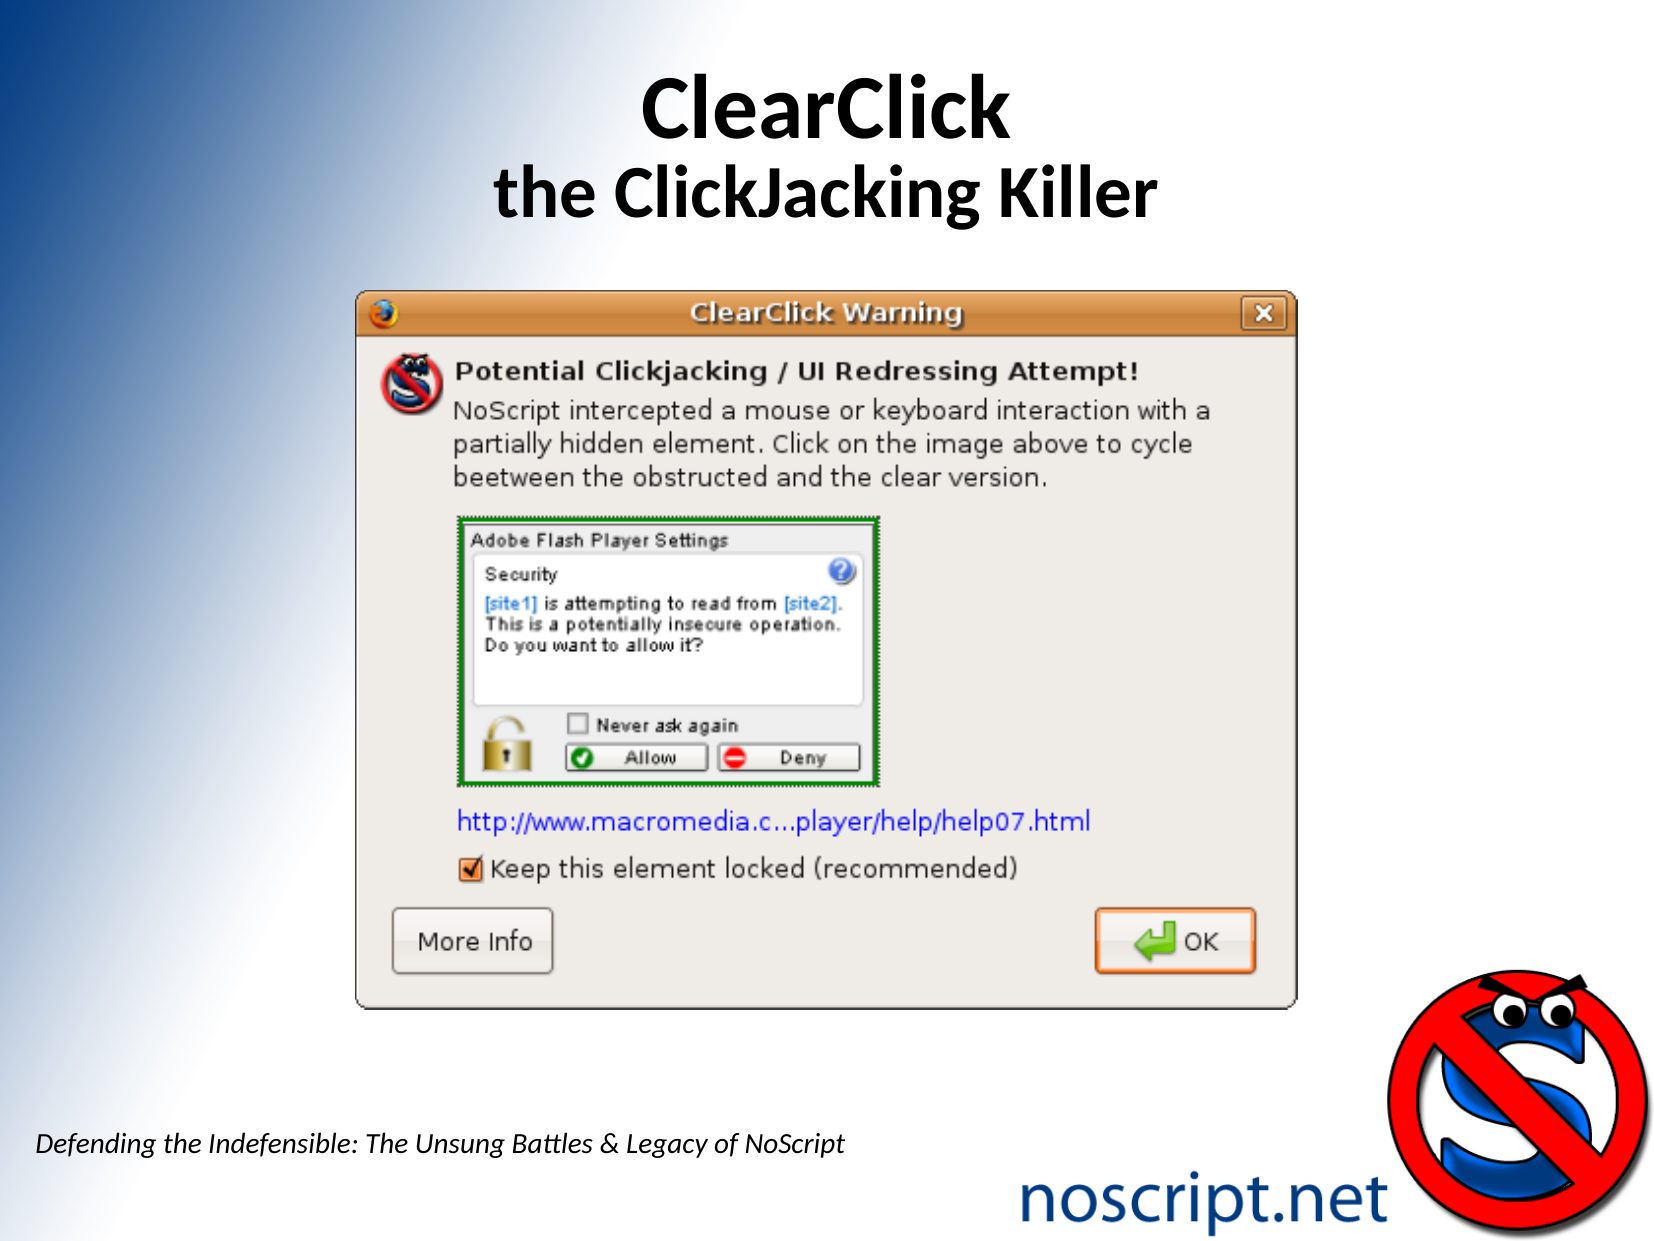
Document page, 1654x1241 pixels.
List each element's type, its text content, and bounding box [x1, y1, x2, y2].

picture [0, 0, 1654, 1241]
title ClearClick the ClickJacking Killer [82, 49, 1571, 257]
